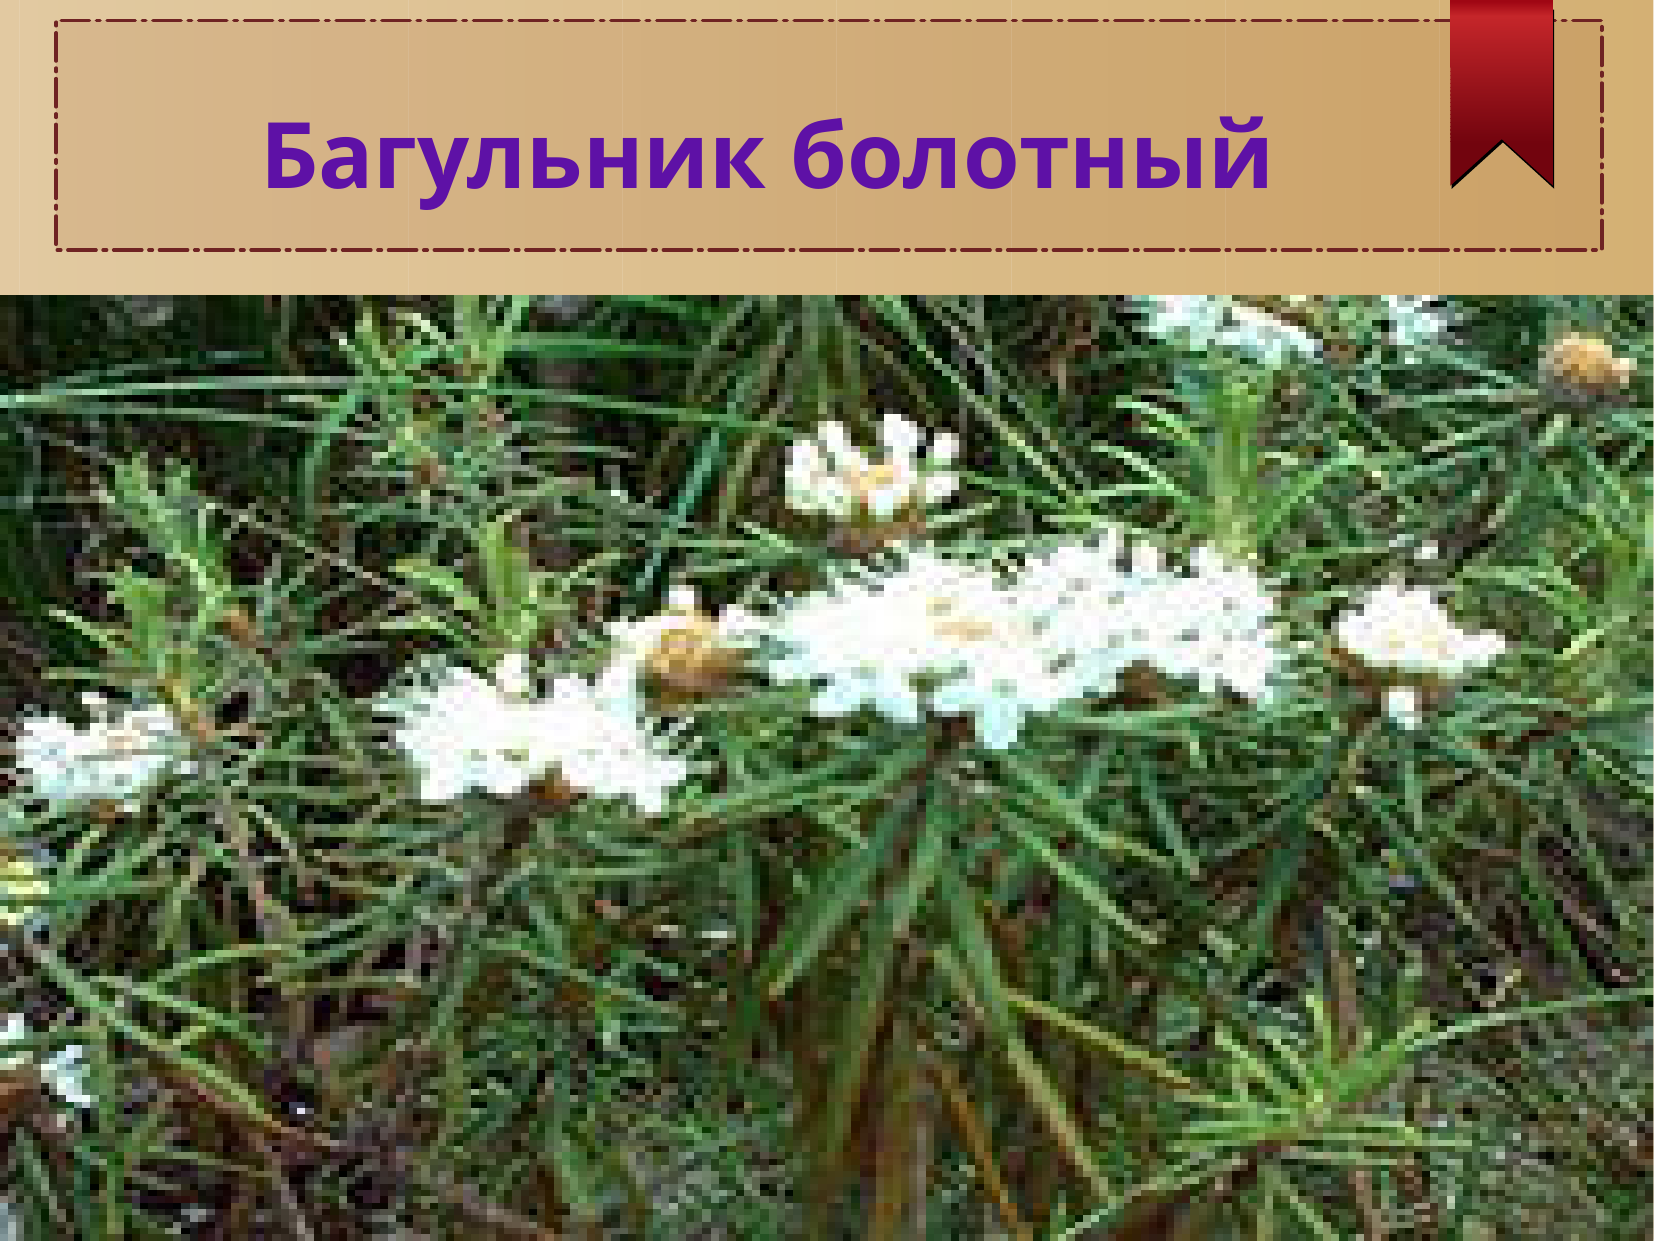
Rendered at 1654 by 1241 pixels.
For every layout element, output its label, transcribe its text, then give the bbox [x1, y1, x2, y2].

picture [0, 295, 1654, 1241]
title Багульник болотный [82, 49, 1453, 257]
